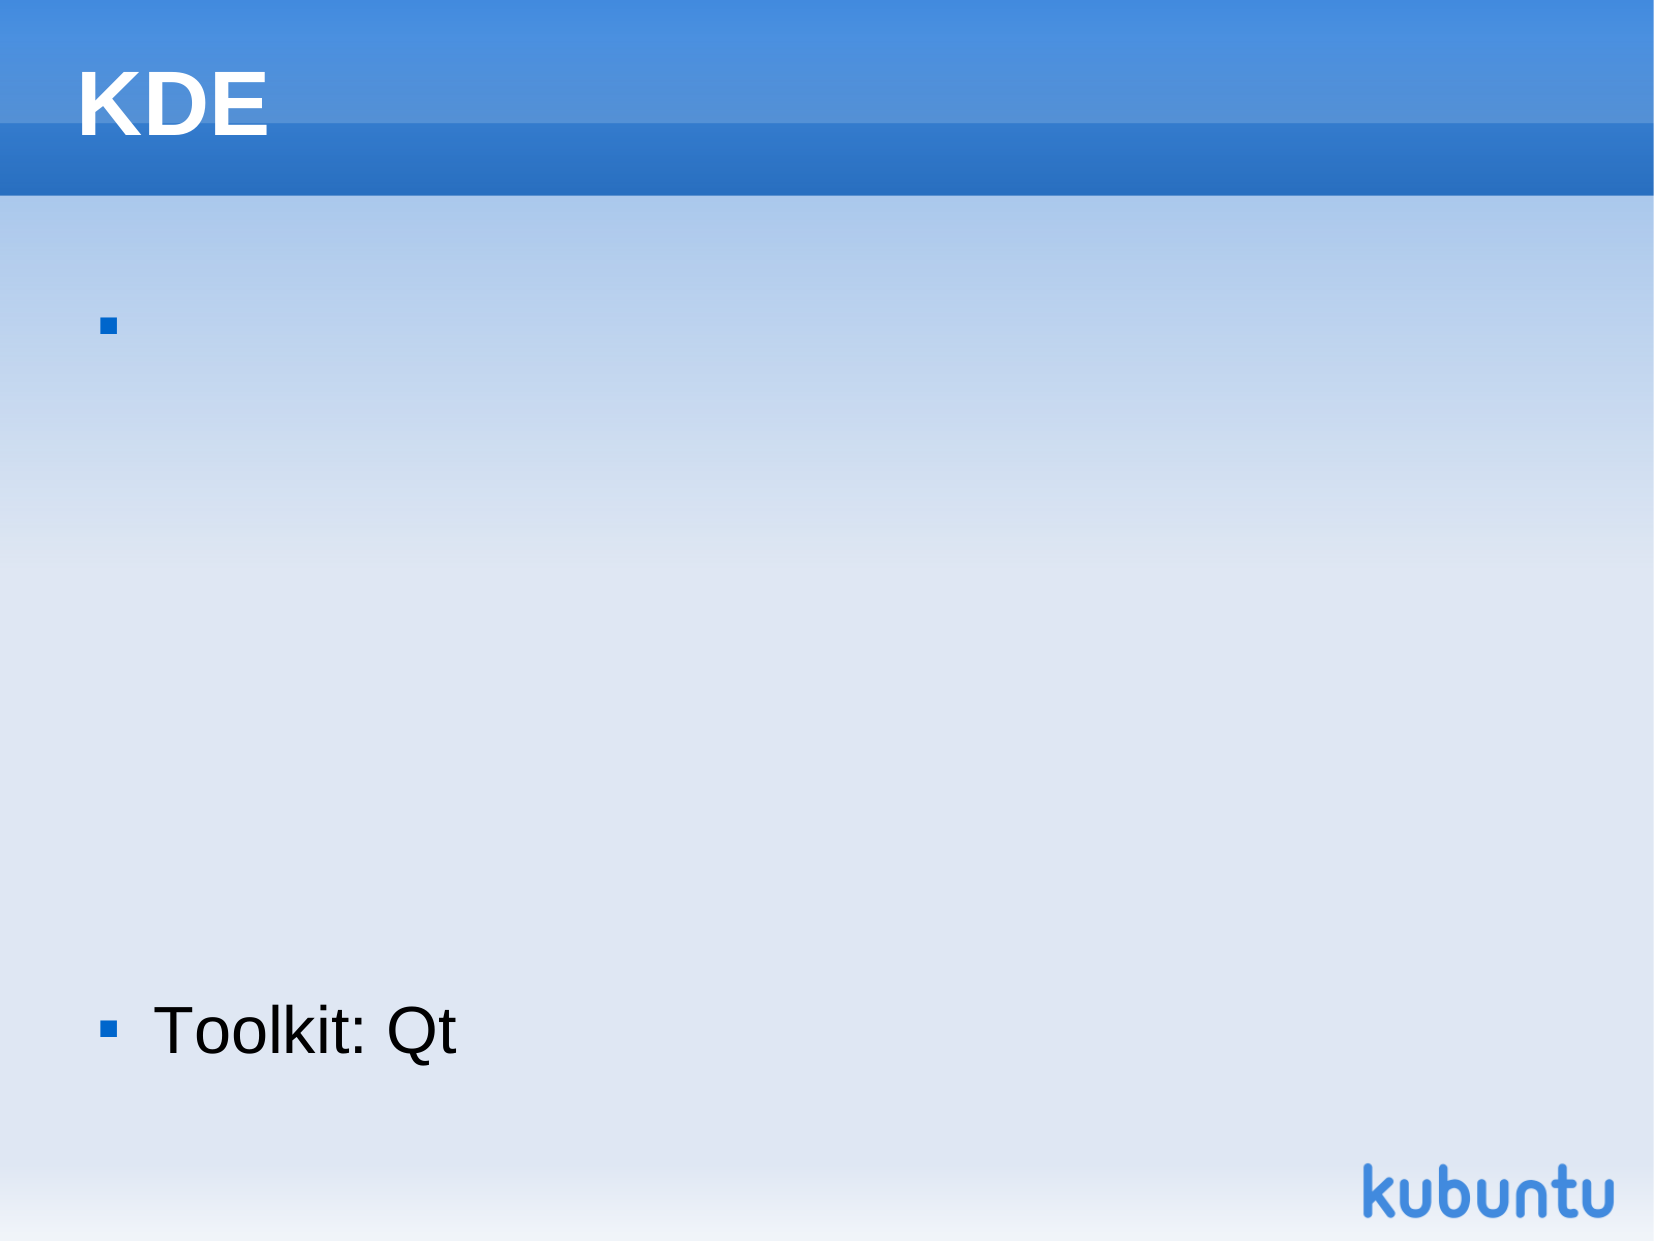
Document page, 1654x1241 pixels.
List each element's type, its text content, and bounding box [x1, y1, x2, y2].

list Toolkit: Qt [82, 290, 1571, 1109]
picture [0, 0, 1654, 1241]
title KDE [76, 0, 1565, 208]
